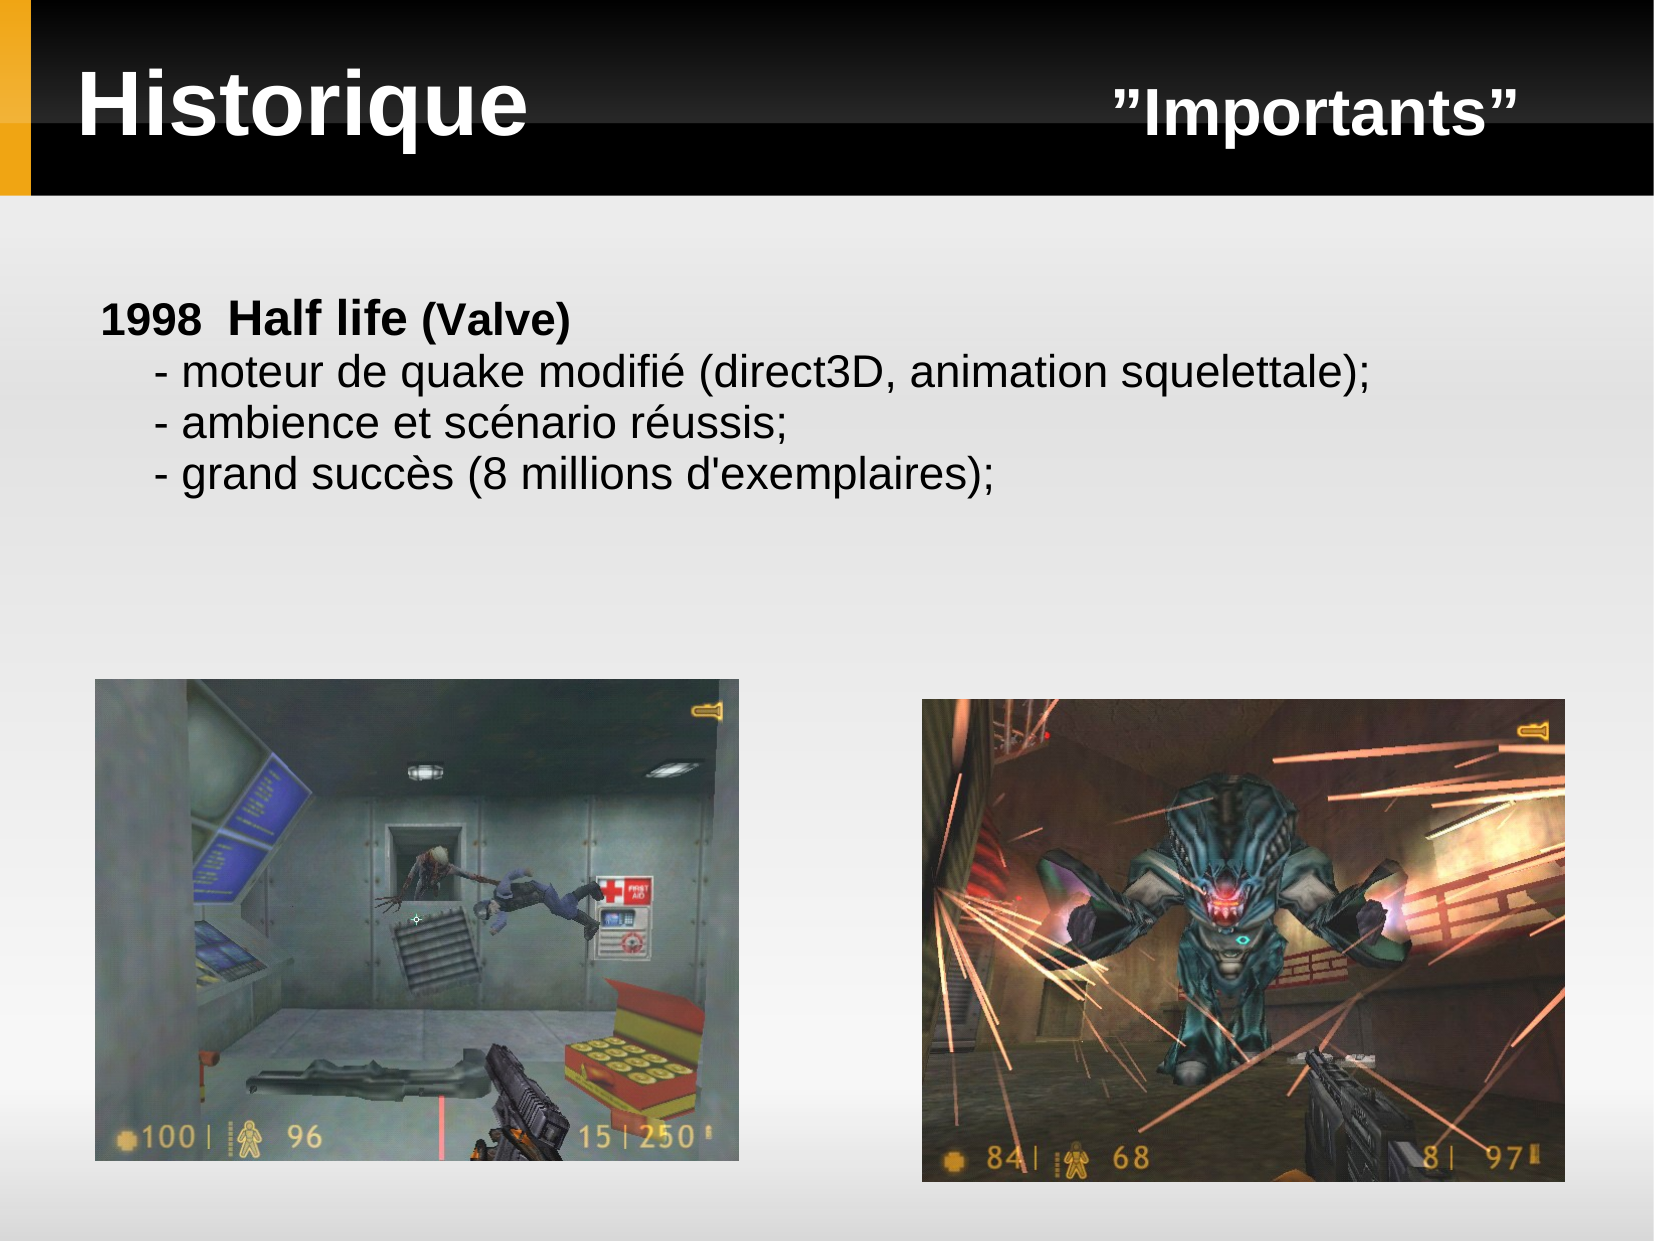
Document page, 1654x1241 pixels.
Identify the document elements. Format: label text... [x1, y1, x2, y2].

list 1998 Half life (Valve) - moteur de quake modifié (direct3D, animation squelettale); - ambience et scénario réussis; - grand succès (8 millions d'exemplaires); [82, 290, 1571, 1094]
title Historique ”Importants” [76, 7, 1565, 200]
picture [0, 0, 1654, 1241]
